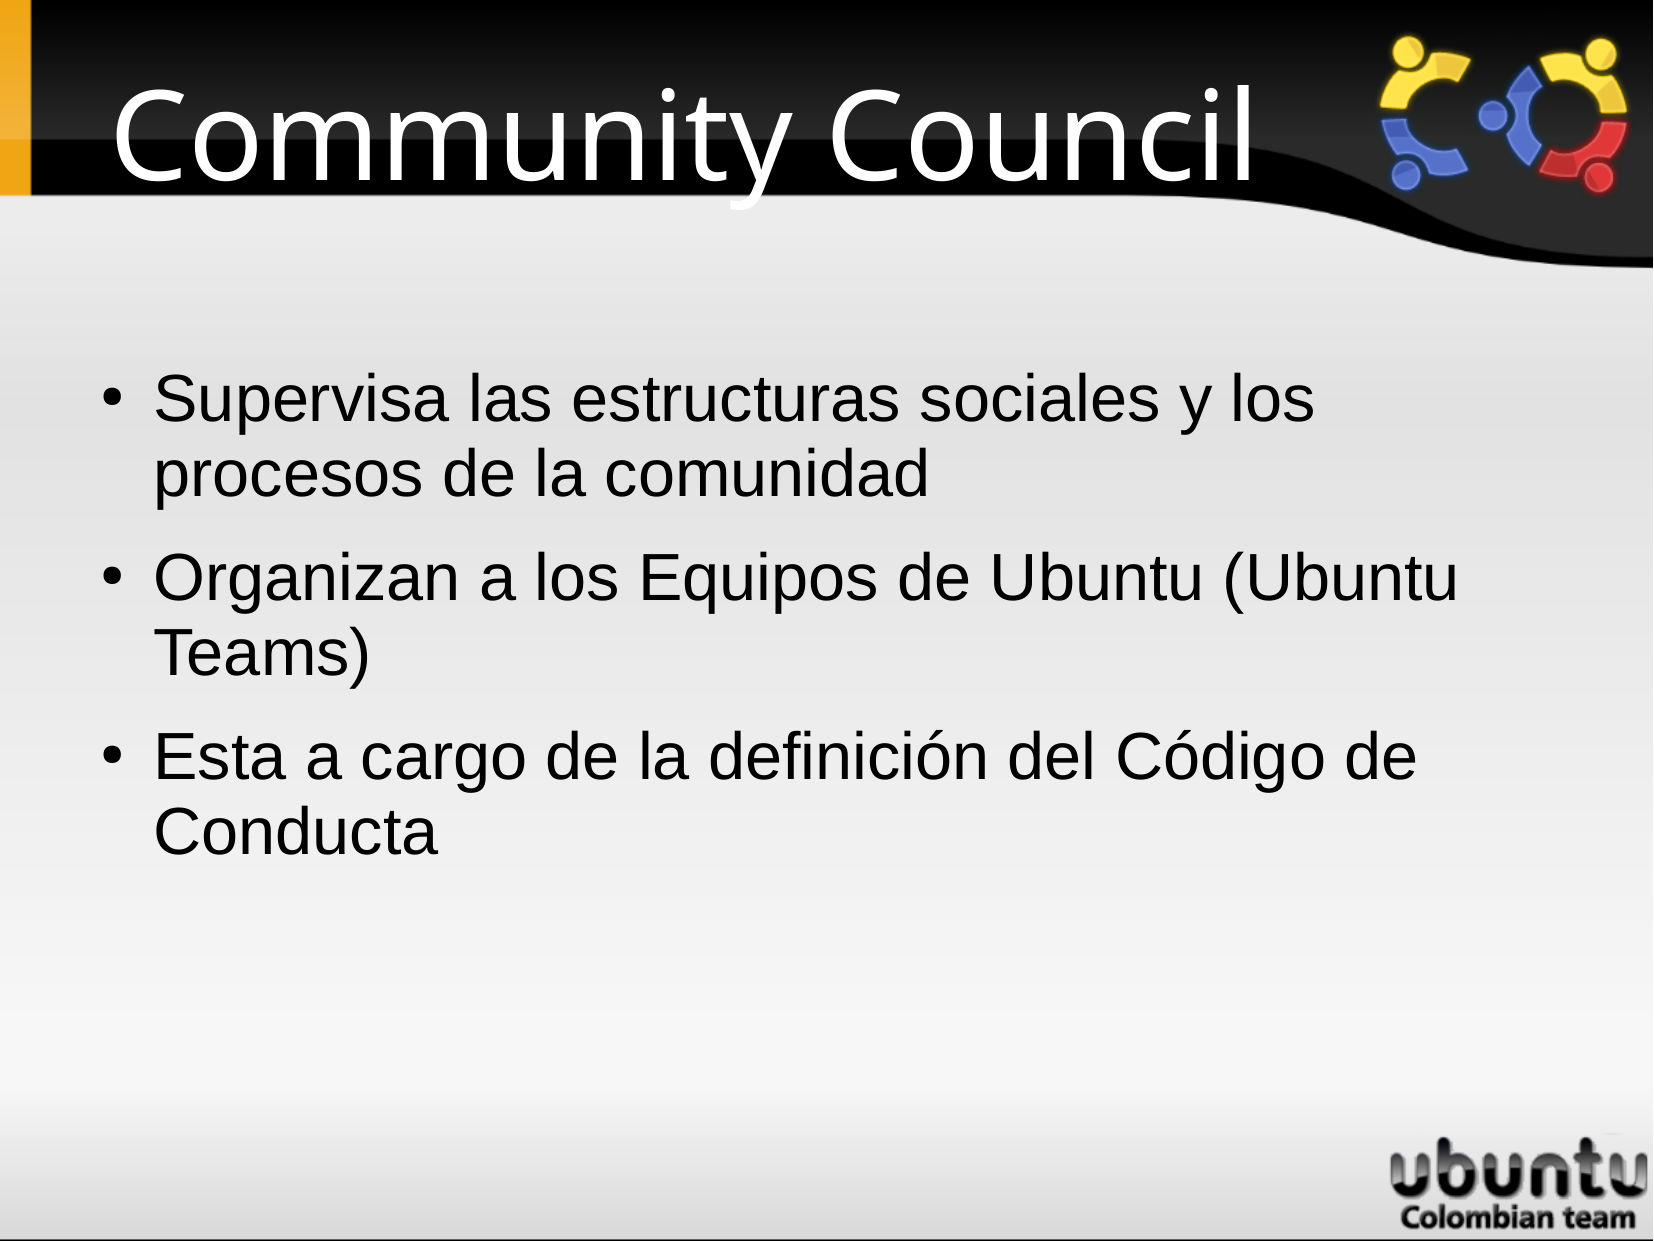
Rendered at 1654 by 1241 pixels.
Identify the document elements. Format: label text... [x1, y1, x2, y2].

list Supervisa las estructuras sociales y los procesos de la comunidad Organizan a los Equipos de Ubuntu (Ubuntu Teams) Esta a cargo de la definición del Código de Conducta [82, 361, 1571, 993]
text_box Community Council [94, 38, 1300, 178]
picture [0, 0, 1653, 1241]
